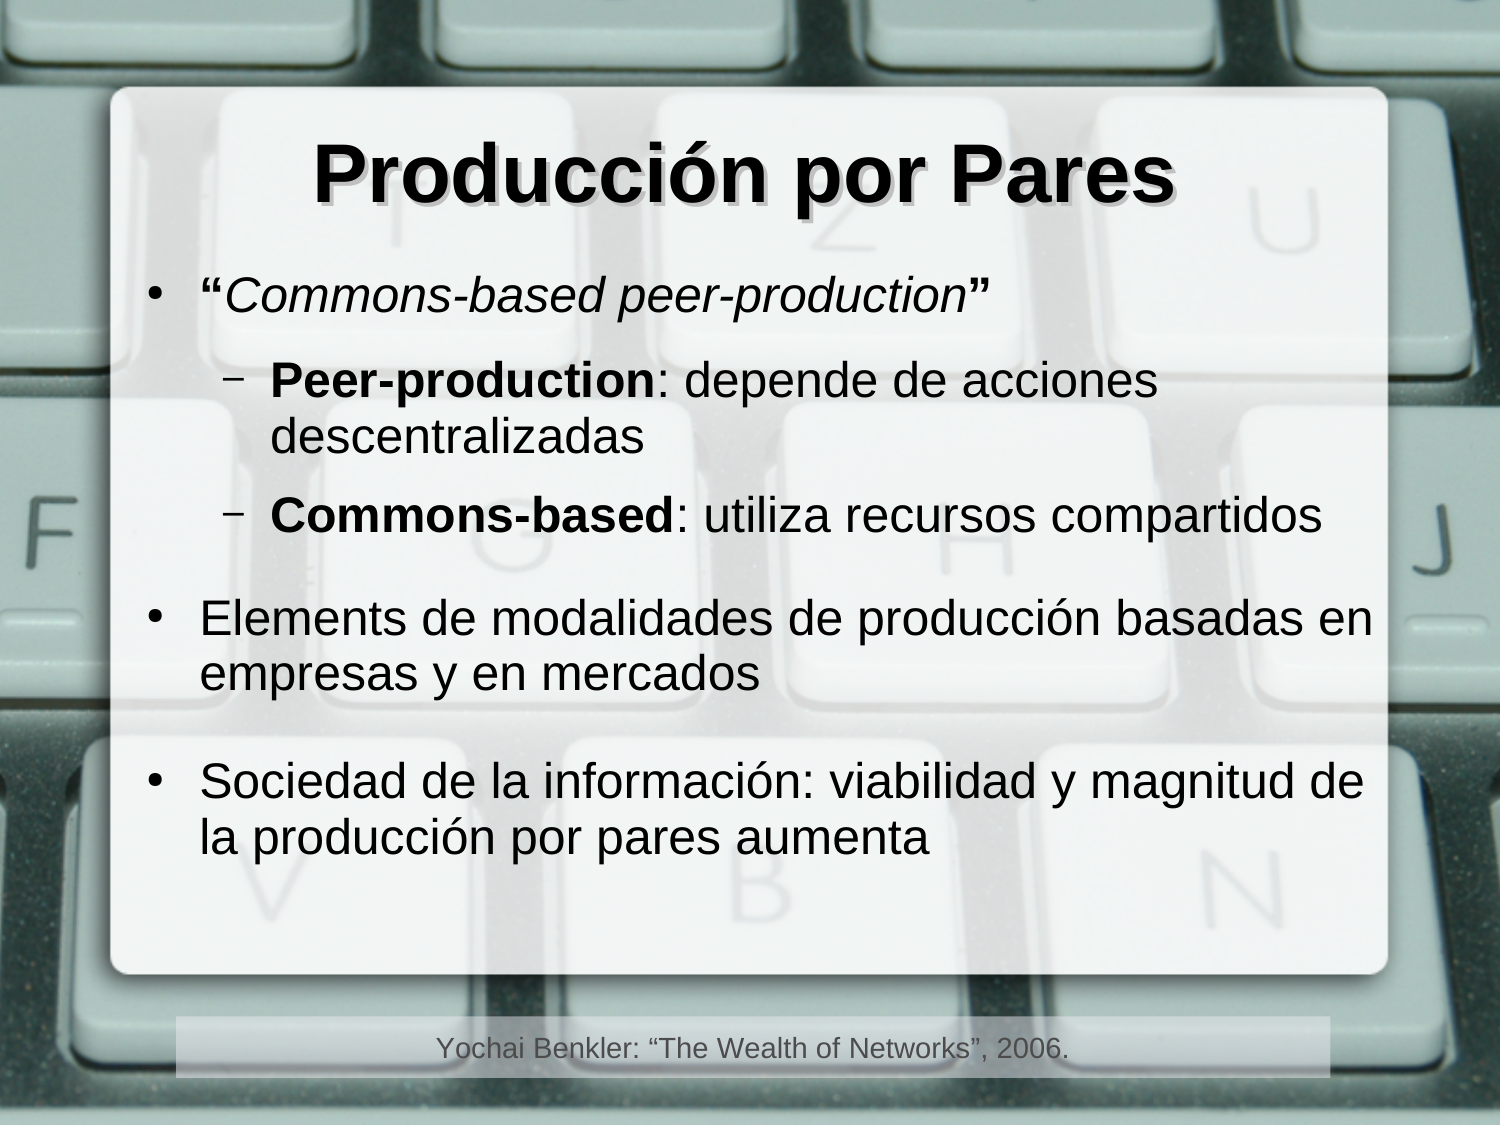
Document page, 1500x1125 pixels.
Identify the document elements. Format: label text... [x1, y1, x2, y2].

list “Commons-based peer-production” Peer-production: depende de acciones descentralizadas Commons-based: utiliza recursos compartidos Elements de modalidades de producción basadas en empresas y en mercados Sociedad de la información: viabilidad y magnitud de la producción por pares aumenta [128, 266, 1397, 1007]
picture [0, 0, 1500, 1125]
text_box Yochai Benkler: “The Wealth of Networks”, 2006. [176, 1016, 1331, 1078]
title Producción por Pares [123, 106, 1367, 242]
